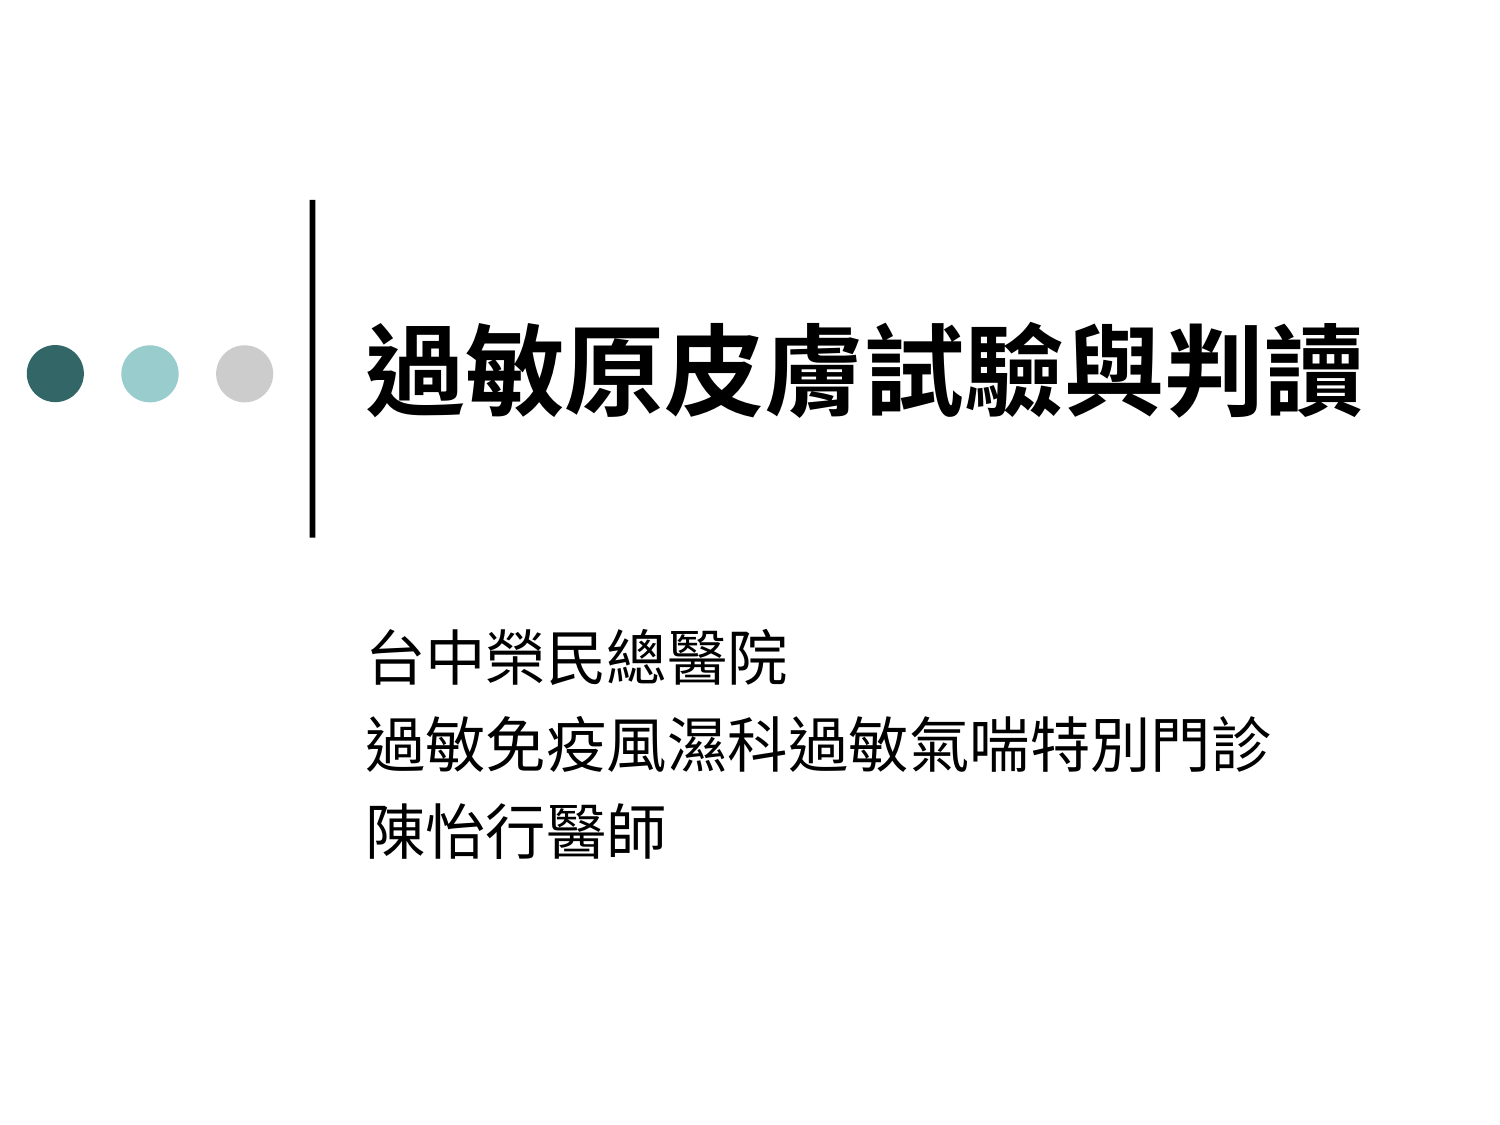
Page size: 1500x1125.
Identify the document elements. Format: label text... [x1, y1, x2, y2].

title 過敏原皮膚試驗與判讀 [350, 224, 1413, 513]
subtitle 台中榮民總醫院 過敏免疫風濕科過敏氣喘特別門診 陳怡行醫師 [350, 612, 1413, 938]
